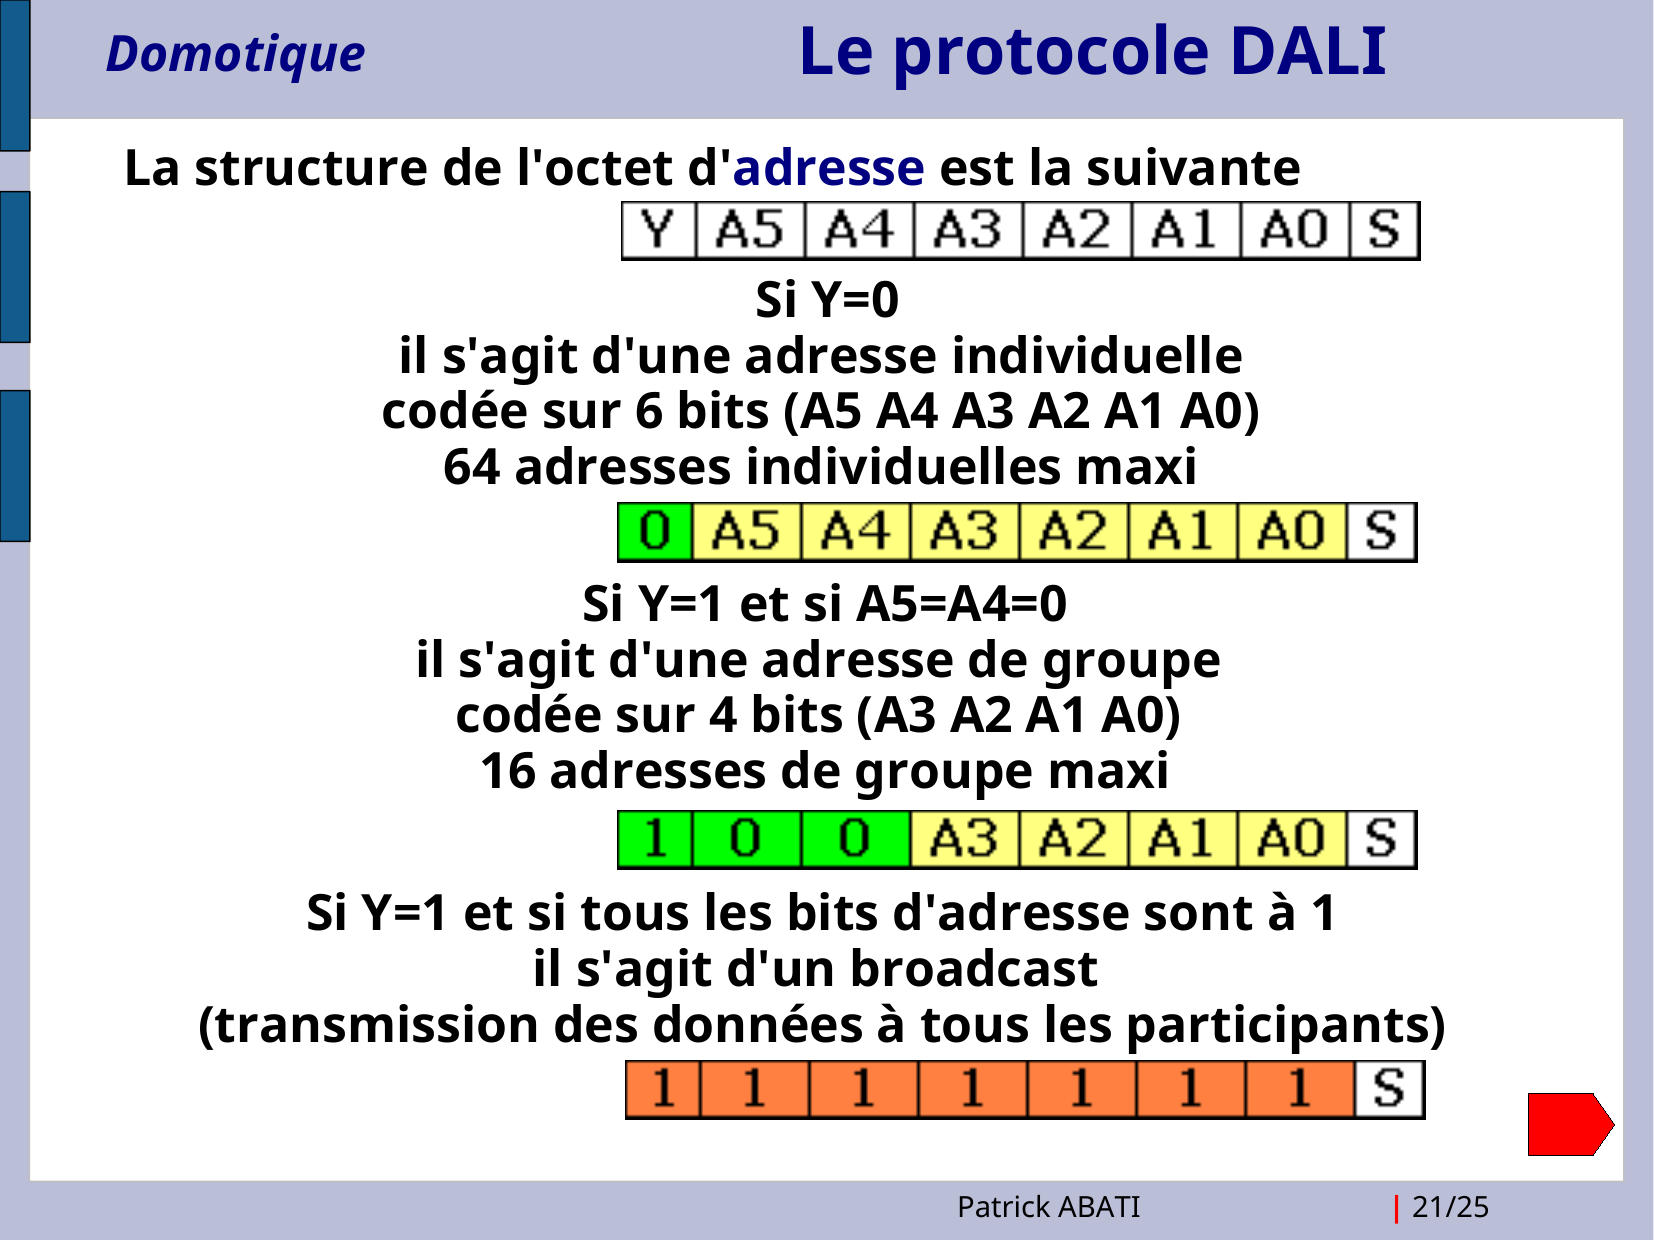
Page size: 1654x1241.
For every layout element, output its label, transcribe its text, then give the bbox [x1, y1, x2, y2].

picture [625, 1060, 1426, 1120]
text_box Si Y=1 et si tous les bits d'adresse sont à 1 il s'agit d'un broadcast (transmission des données à tous les participants) [28, 878, 1617, 1061]
picture [617, 502, 1418, 563]
picture [617, 810, 1418, 870]
text_box Si Y=1 et si A5=A4=0 il s'agit d'une adresse de groupe codée sur 4 bits (A3 A2 A1 A0) 16 adresses de groupe maxi [33, 569, 1617, 808]
picture [621, 201, 1421, 261]
text_box Si Y=0 il s'agit d'une adresse individuelle codée sur 6 bits (A5 A4 A3 A2 A1 A0) 64 adresses individuelles maxi [34, 265, 1622, 504]
text_box La structure de l'octet d'adresse est la suivante [108, 133, 1517, 205]
text_box [1528, 1093, 1615, 1156]
